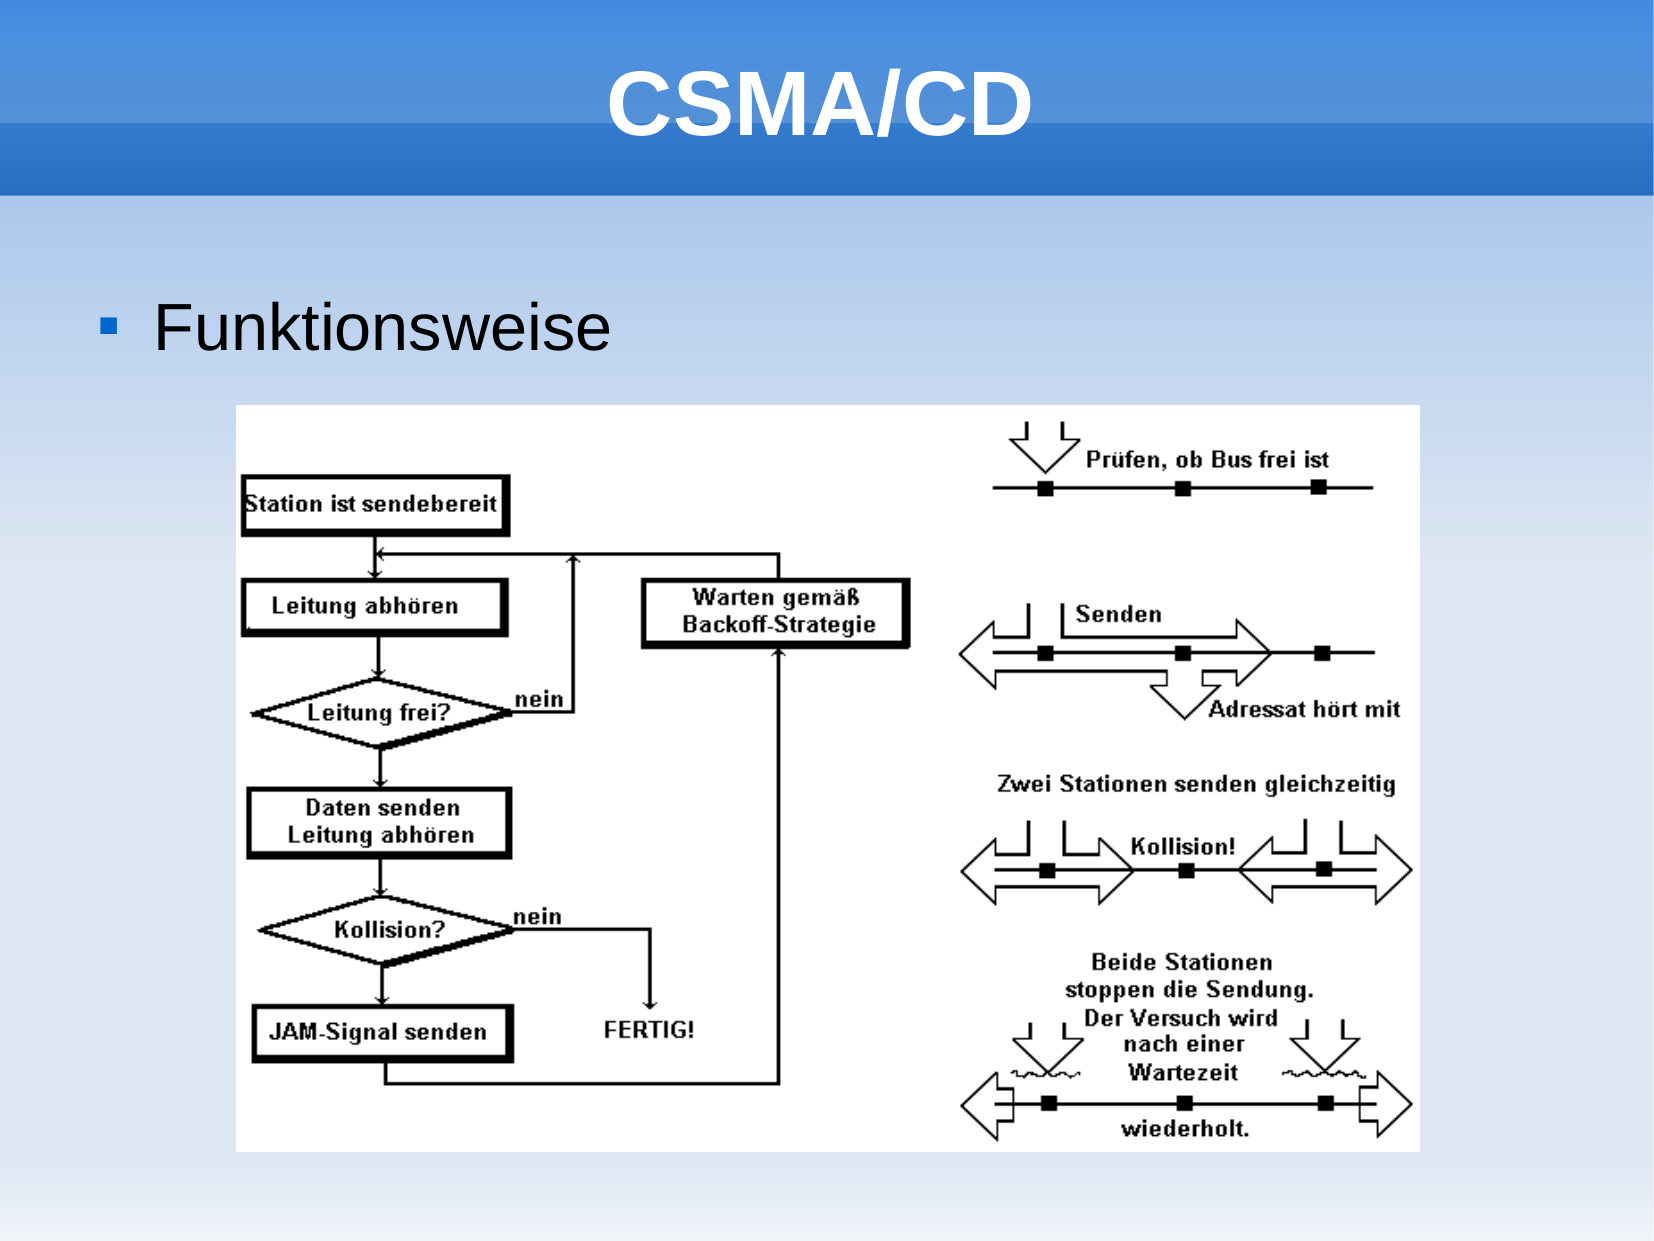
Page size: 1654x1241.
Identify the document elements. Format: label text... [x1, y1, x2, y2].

list Funktionsweise [82, 290, 1571, 1109]
picture [0, 0, 1654, 1241]
title CSMA/CD [76, 0, 1565, 208]
